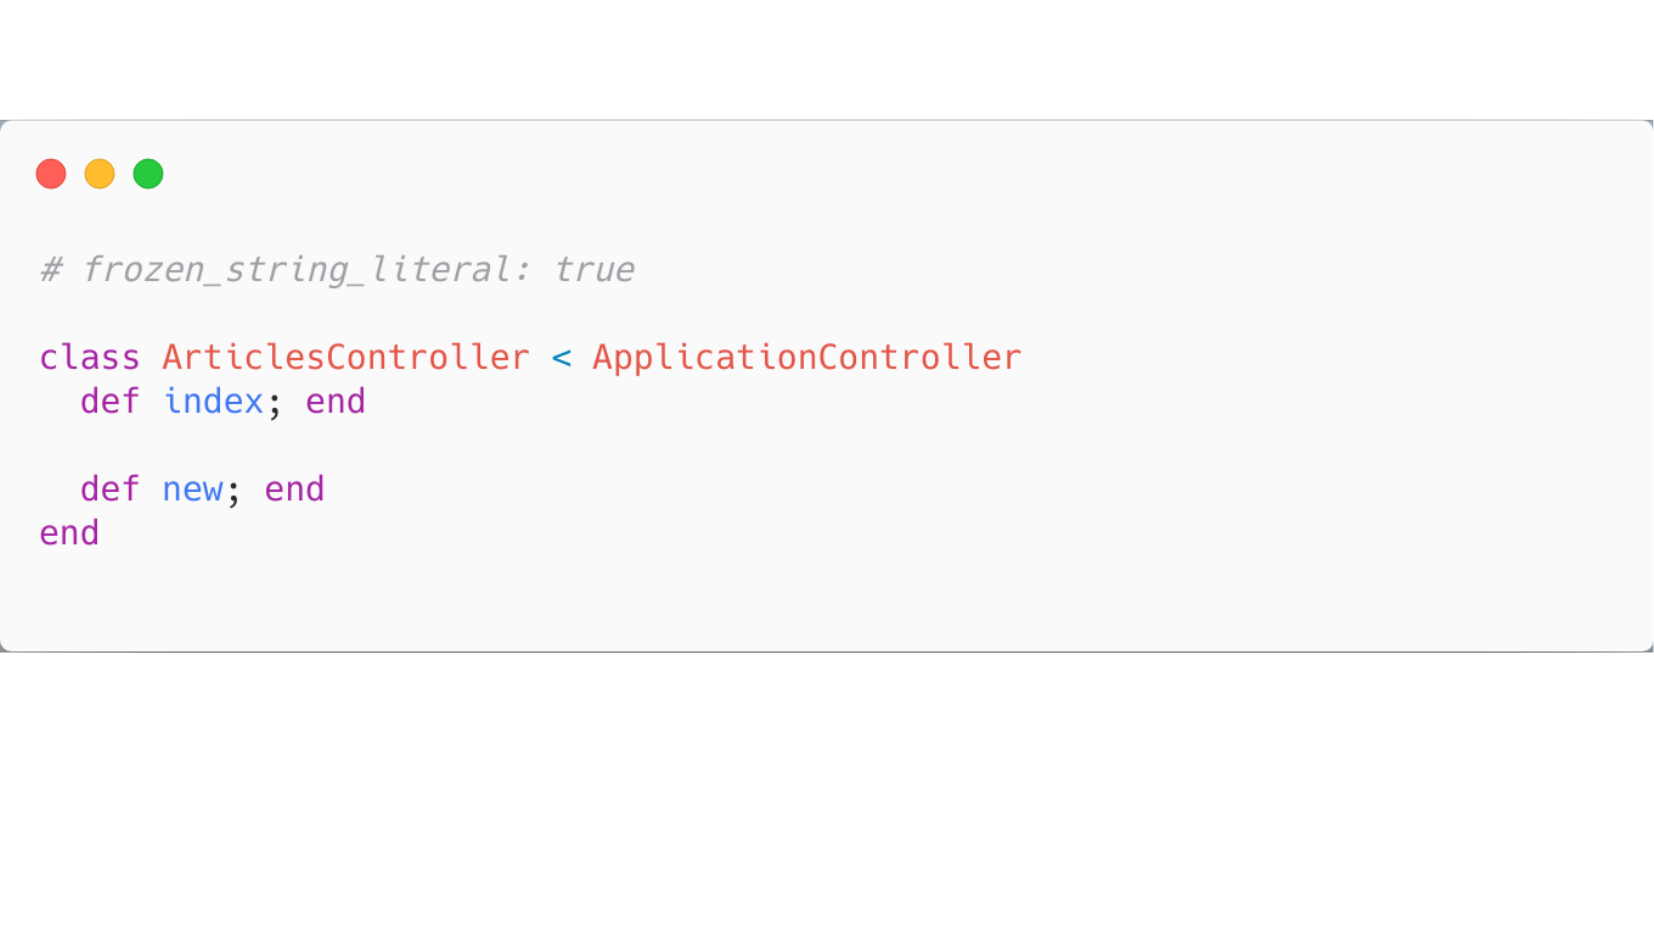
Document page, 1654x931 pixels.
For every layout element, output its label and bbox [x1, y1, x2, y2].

picture [0, 119, 1654, 653]
